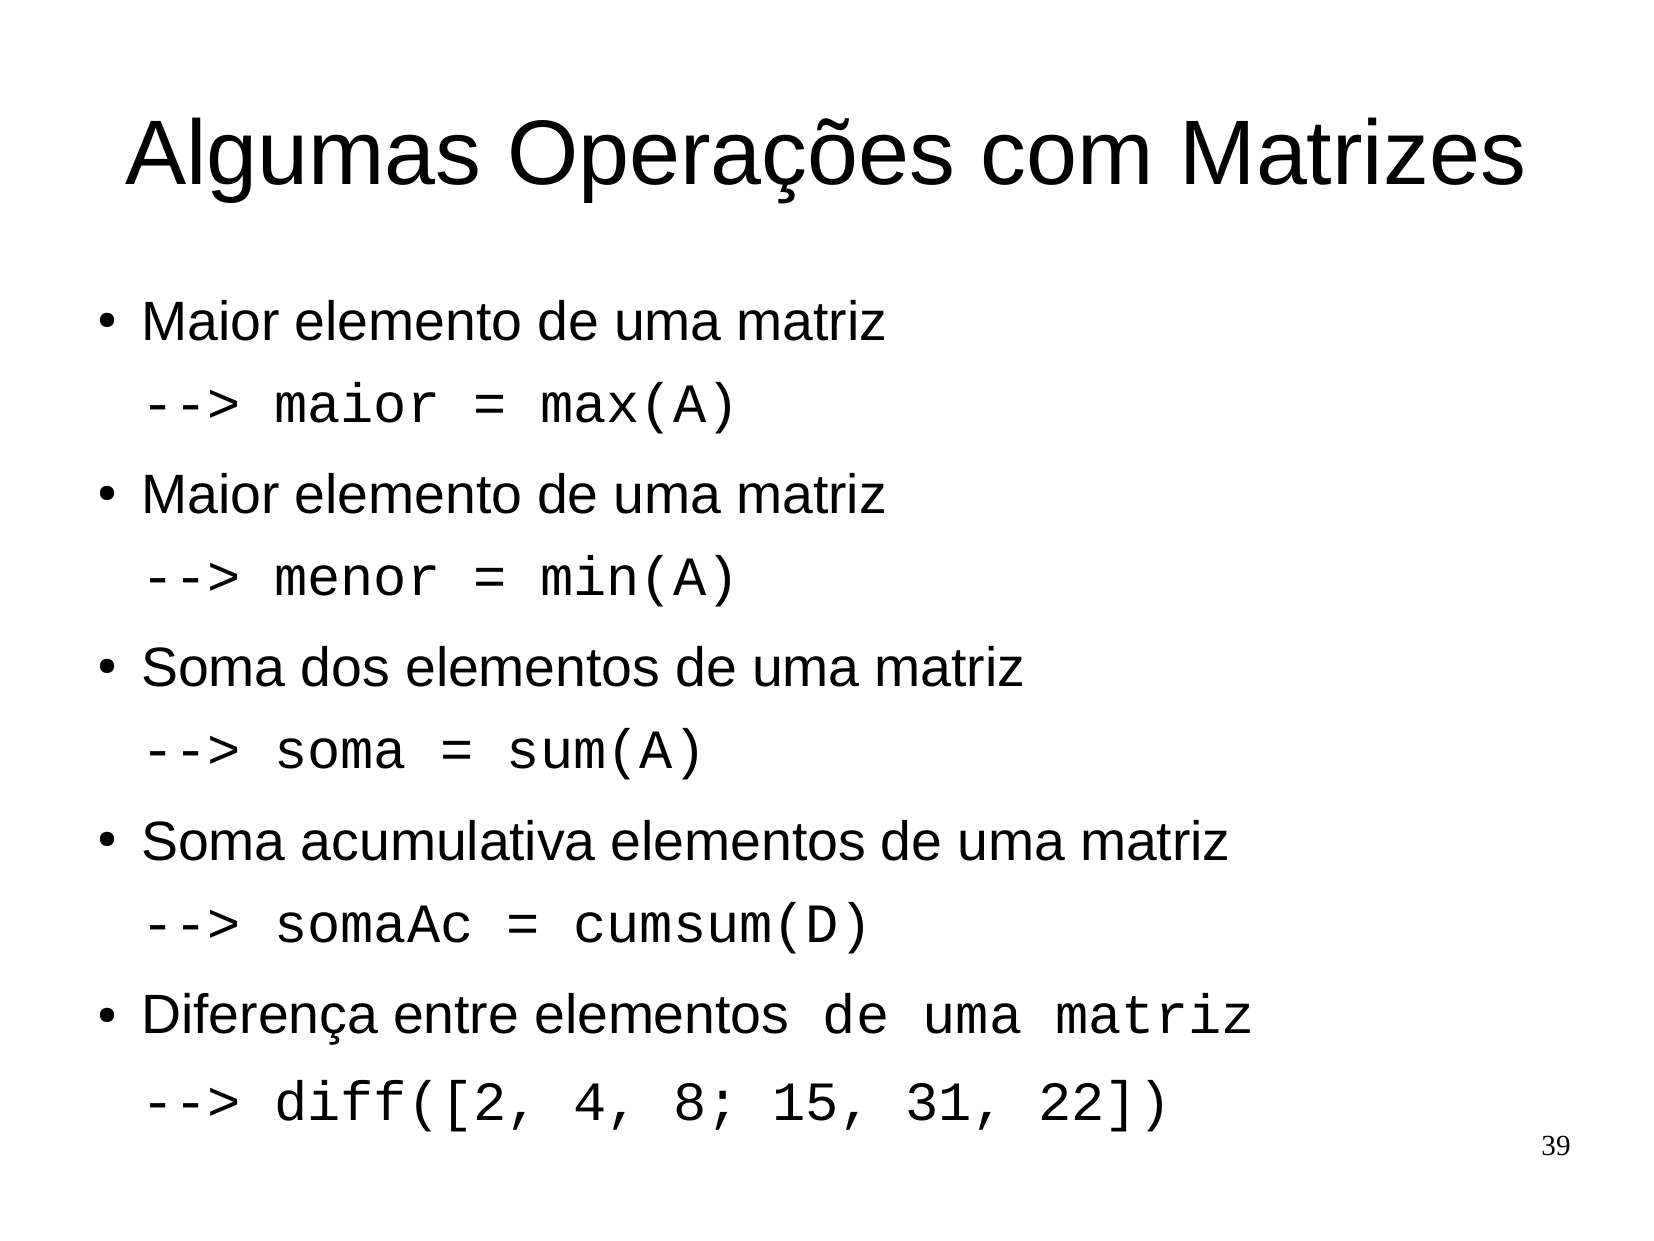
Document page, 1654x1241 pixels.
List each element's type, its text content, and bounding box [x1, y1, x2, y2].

list Maior elemento de uma matriz --> maior = max(A) Maior elemento de uma matriz --> menor = min(A) Soma dos elementos de uma matriz --> soma = sum(A) Soma acumulativa elementos de uma matriz --> somaAc = cumsum(D) Diferença entre elementos de uma matriz --> diff([2, 4, 8; 15, 31, 22]) [82, 290, 1571, 1146]
title Algumas Operações com Matrizes [82, 49, 1571, 257]
